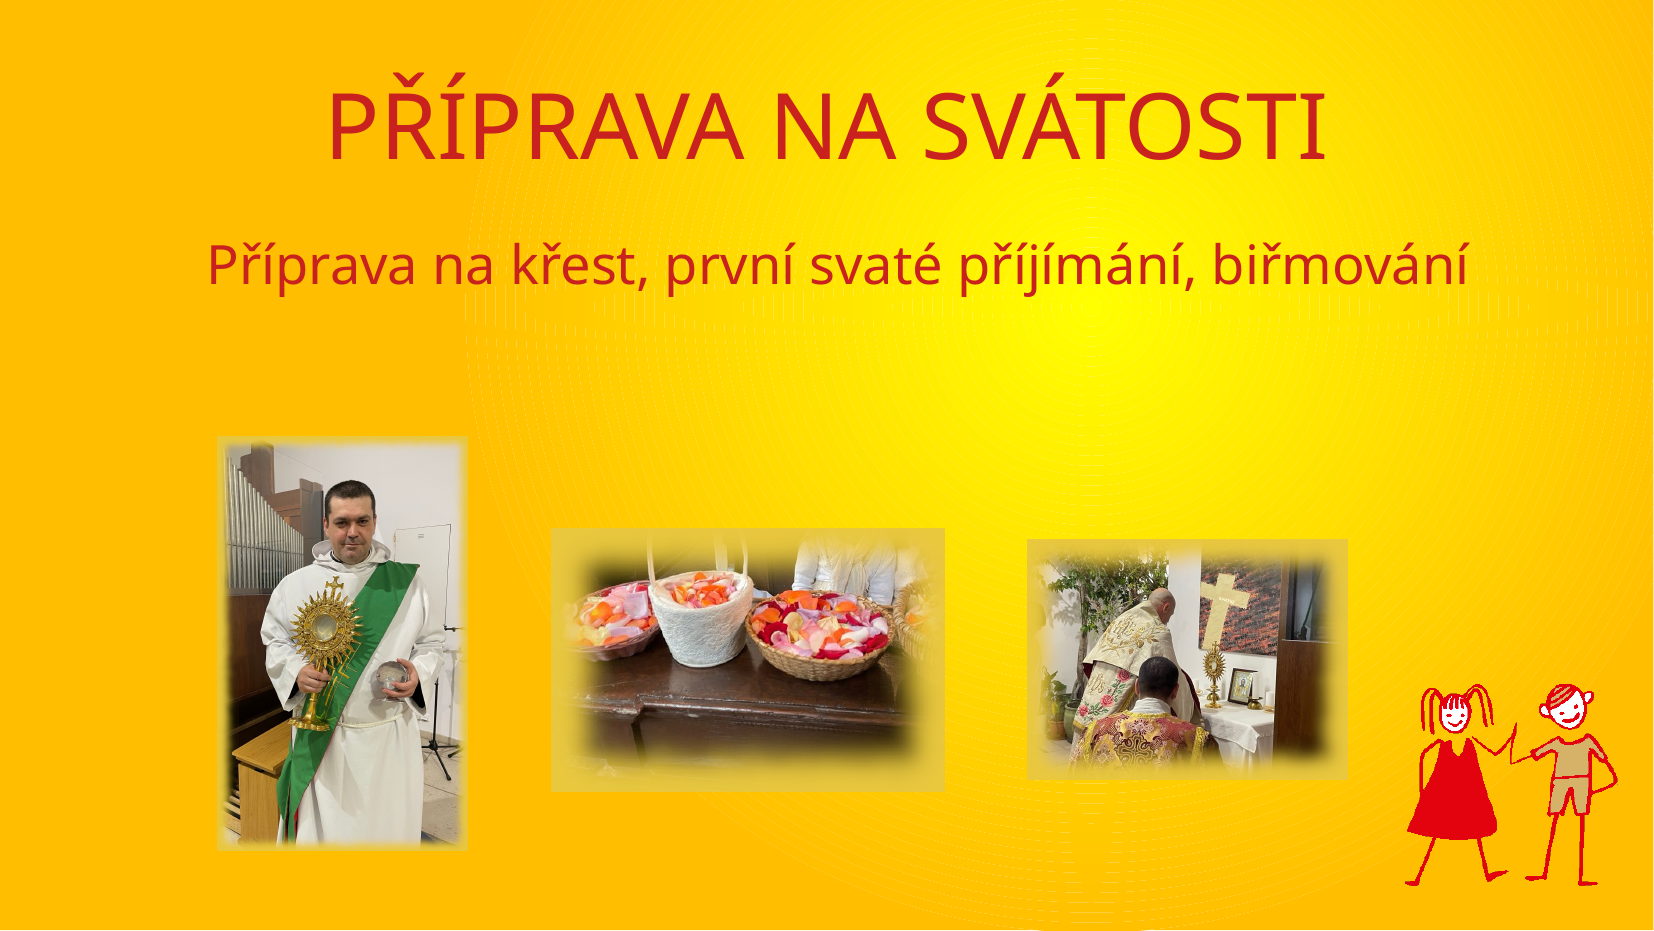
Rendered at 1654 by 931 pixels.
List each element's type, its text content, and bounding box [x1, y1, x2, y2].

picture [217, 436, 468, 851]
picture [551, 528, 945, 792]
picture [1027, 539, 1348, 780]
title PŘÍPRAVA NA SVÁTOSTI Příprava na křest, první svaté příjímání, biřmování [82, 59, 1571, 315]
picture [1405, 684, 1618, 886]
